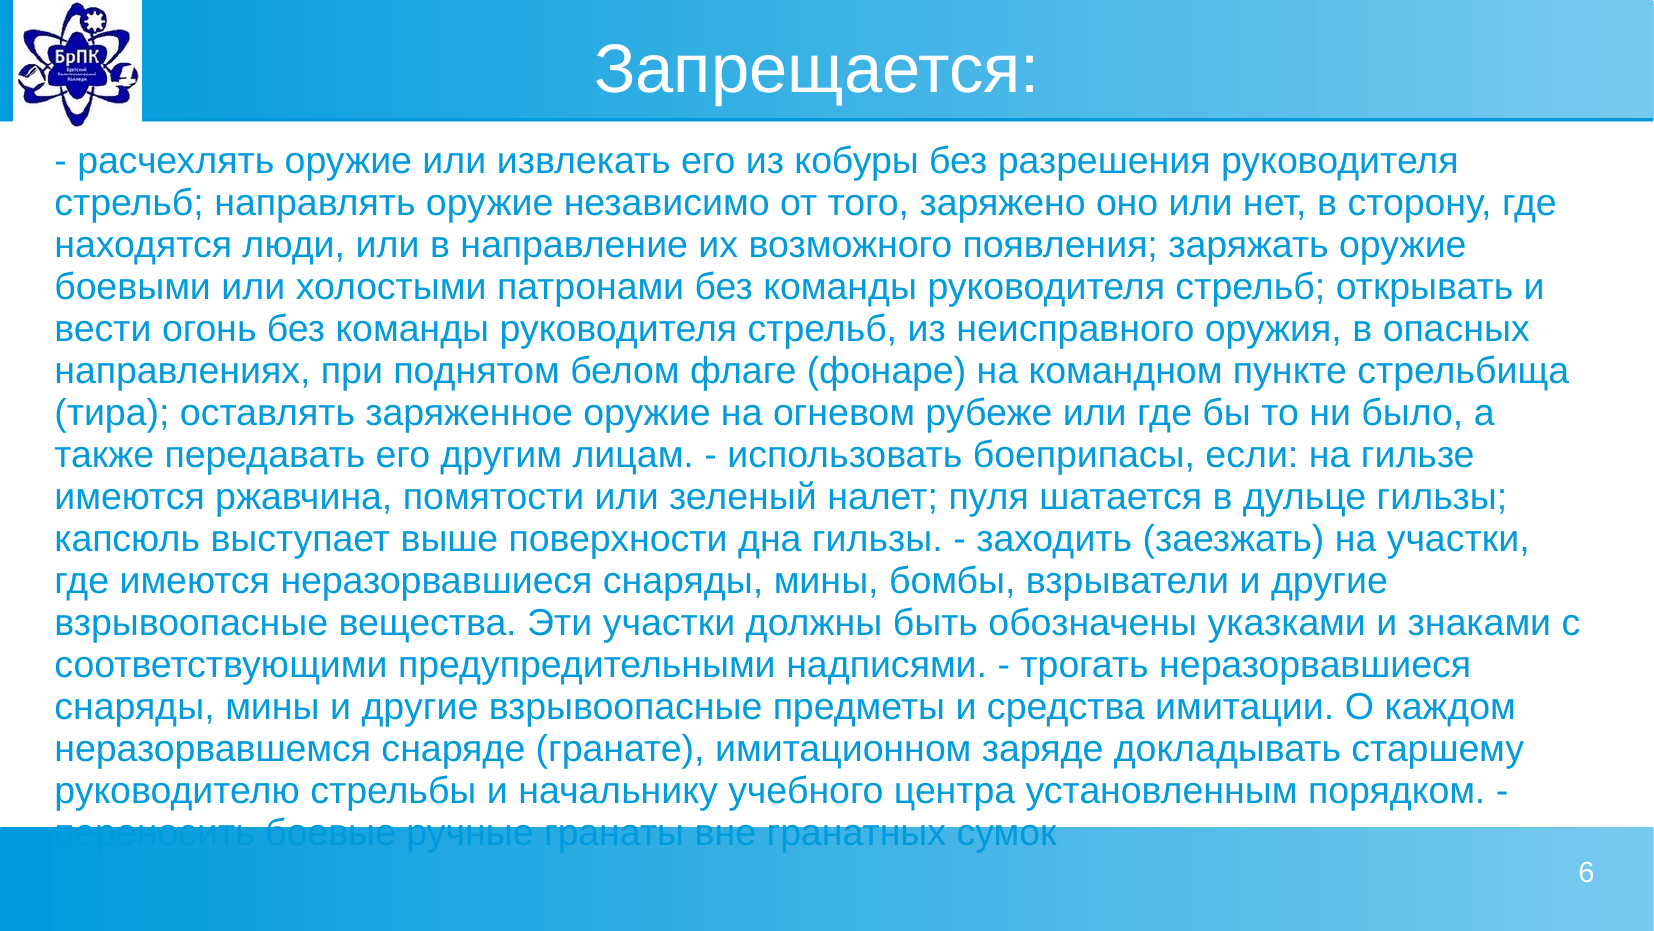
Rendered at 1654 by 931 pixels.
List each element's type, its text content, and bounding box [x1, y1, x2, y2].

list - расчехлять оружие или извлекать его из кобуры без разрешения руководителя стрельб; направлять оружие независимо от того, заряжено оно или нет, в сторону, где находятся люди, или в направление их возможного появления; заряжать оружие боевыми или холостыми патронами без команды руководителя стрельб; открывать и вести огонь без команды руководителя стрельб, из неисправного оружия, в опасных направлениях, при поднятом белом флаге (фонаре) на командном пункте стрельбища (тира); оставлять заряженное оружие на огневом рубеже или где бы то ни было, а также передавать его другим лицам. - использовать боеприпасы, если: на гильзе имеются ржавчина, помятости или зеленый налет; пуля шатается в дульце гильзы; капсюль выступает выше поверхности дна гильзы. - заходить (заезжать) на участки, где имеются неразорвавшиеся снаряды, мины, бомбы, взрыватели и другие взрывоопасные вещества. Эти участки должны быть обозначены указками и знаками с соответствующими предупредительными надписями. - трогать неразорвавшиеся снаряды, мины и другие взрывоопасные предметы и средства имитации. О каждом неразорвавшемся снаряде (гранате), имитационном заряде докладывать старшему руководителю стрельбы и начальнику учебного центра установленным порядком. - переносить боевые ручные гранаты вне гранатных сумок [54, 139, 1590, 713]
title Запрещается: [142, 30, 1595, 108]
picture [13, 0, 142, 128]
